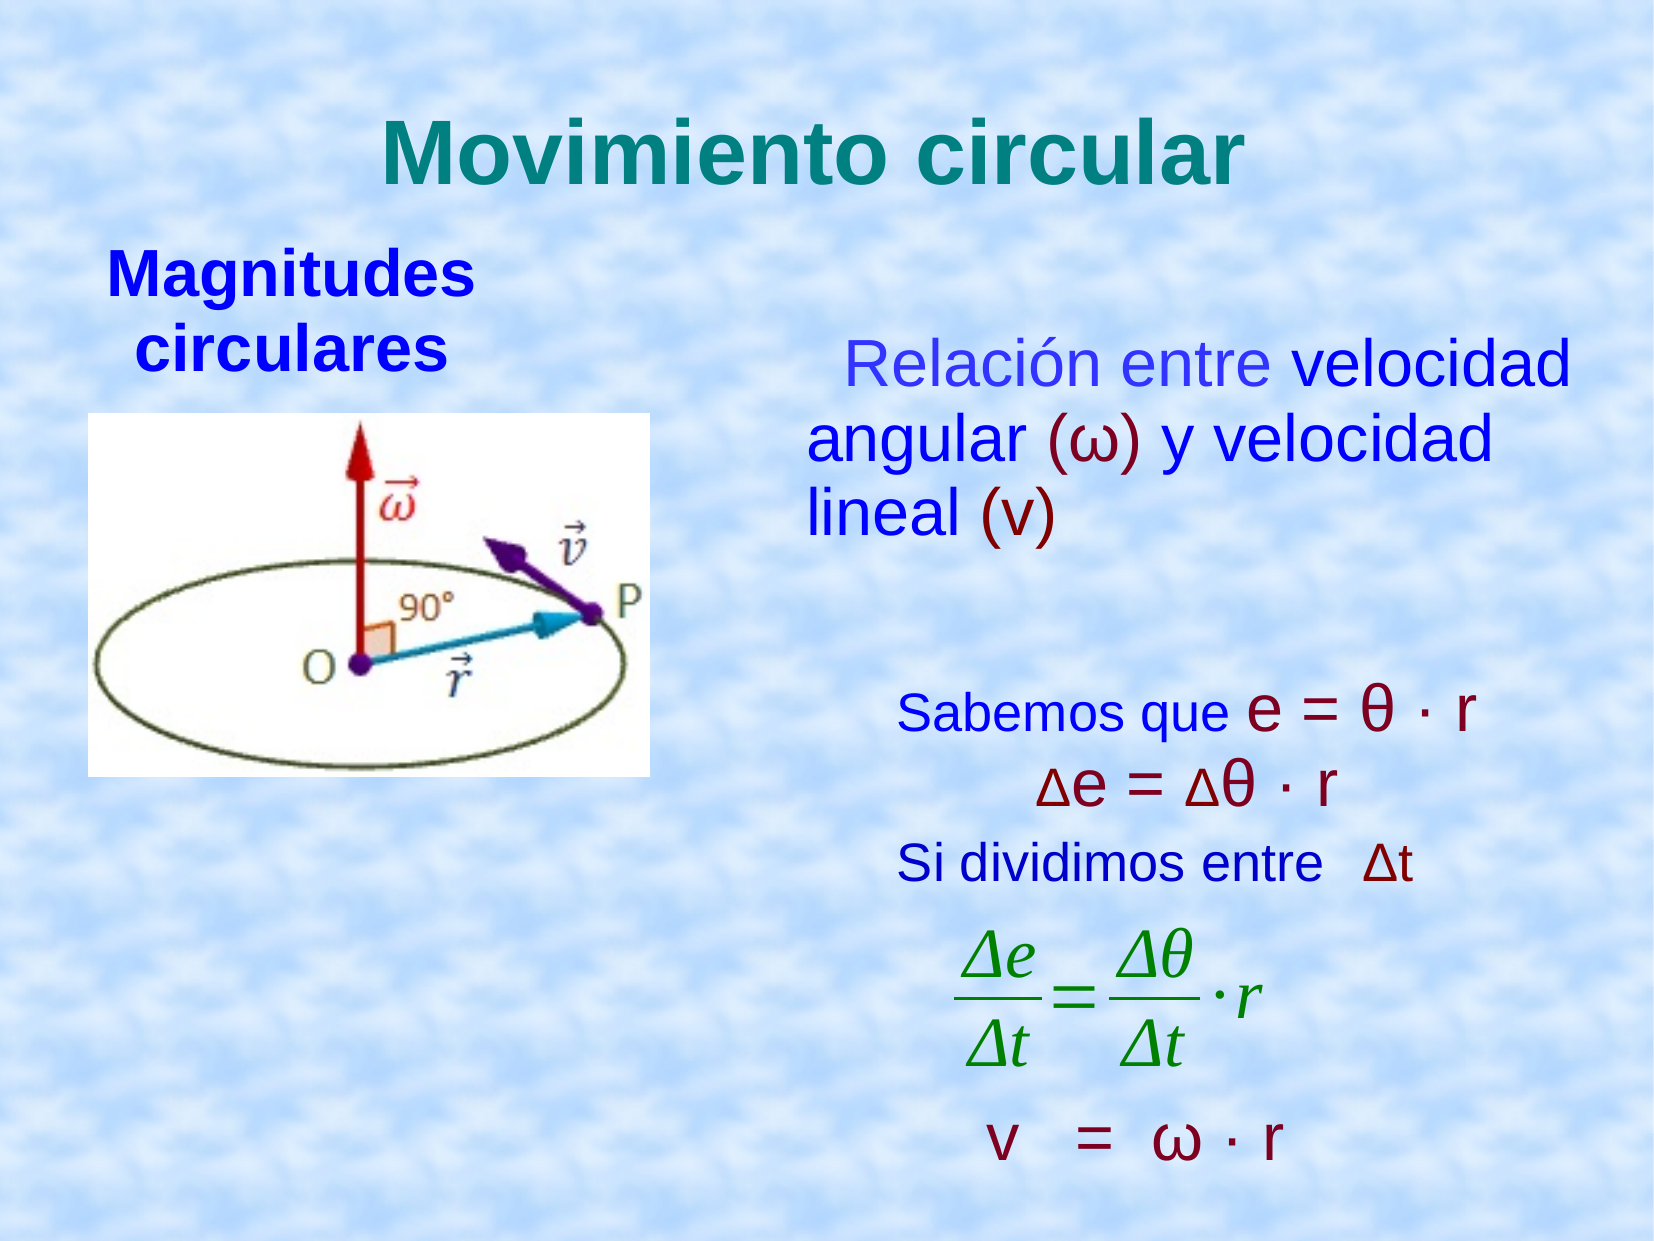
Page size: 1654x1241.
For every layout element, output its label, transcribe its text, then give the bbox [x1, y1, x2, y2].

text_box Relación entre velocidad angular (ω) y velocidad lineal (v) Sabemos que e = θ · r Δe = Δθ · r Si dividimos entre Δt [649, 318, 1654, 904]
title Movimiento circular [82, 49, 1571, 257]
text_box v = ω · r [826, 1092, 1506, 1183]
chart [944, 915, 1273, 1083]
picture [0, 0, 1654, 1241]
text_box Magnitudes circulares [88, 236, 496, 386]
